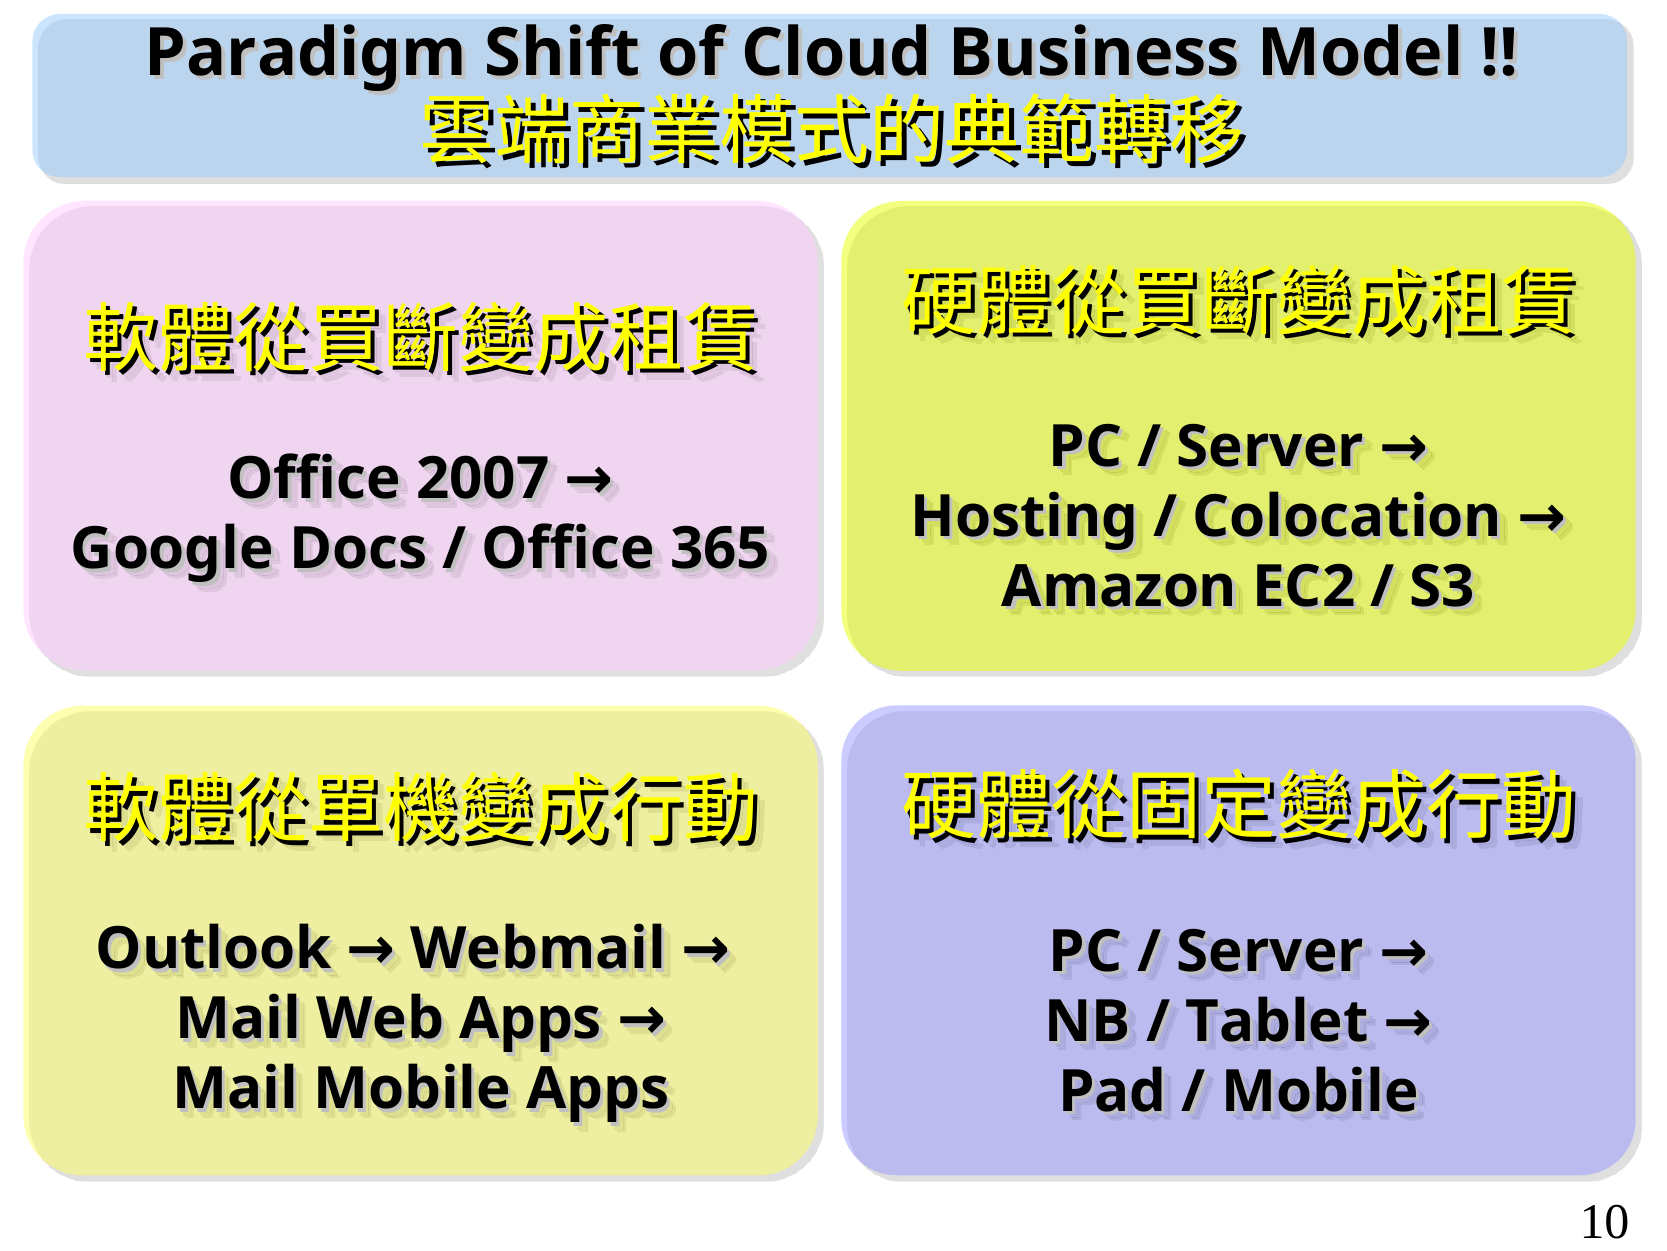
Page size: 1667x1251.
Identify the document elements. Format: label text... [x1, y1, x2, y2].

text_box 軟體從單機變成行動 Outlook → Webmail → Mail Web Apps → Mail Mobile Apps [23, 705, 818, 1176]
text_box 硬體從買斷變成租賃 PC / Server → Hosting / Colocation → Amazon EC2 / S3 [841, 200, 1636, 671]
title Paradigm Shift of Cloud Business Model !! 雲端商業模式的典範轉移 [0, 16, 1665, 175]
text_box 軟體從買斷變成租賃 Office 2007 → Google Docs / Office 365 [23, 200, 818, 671]
text_box 硬體從固定變成行動 PC / Server → NB / Tablet → Pad / Mobile [841, 705, 1636, 1176]
